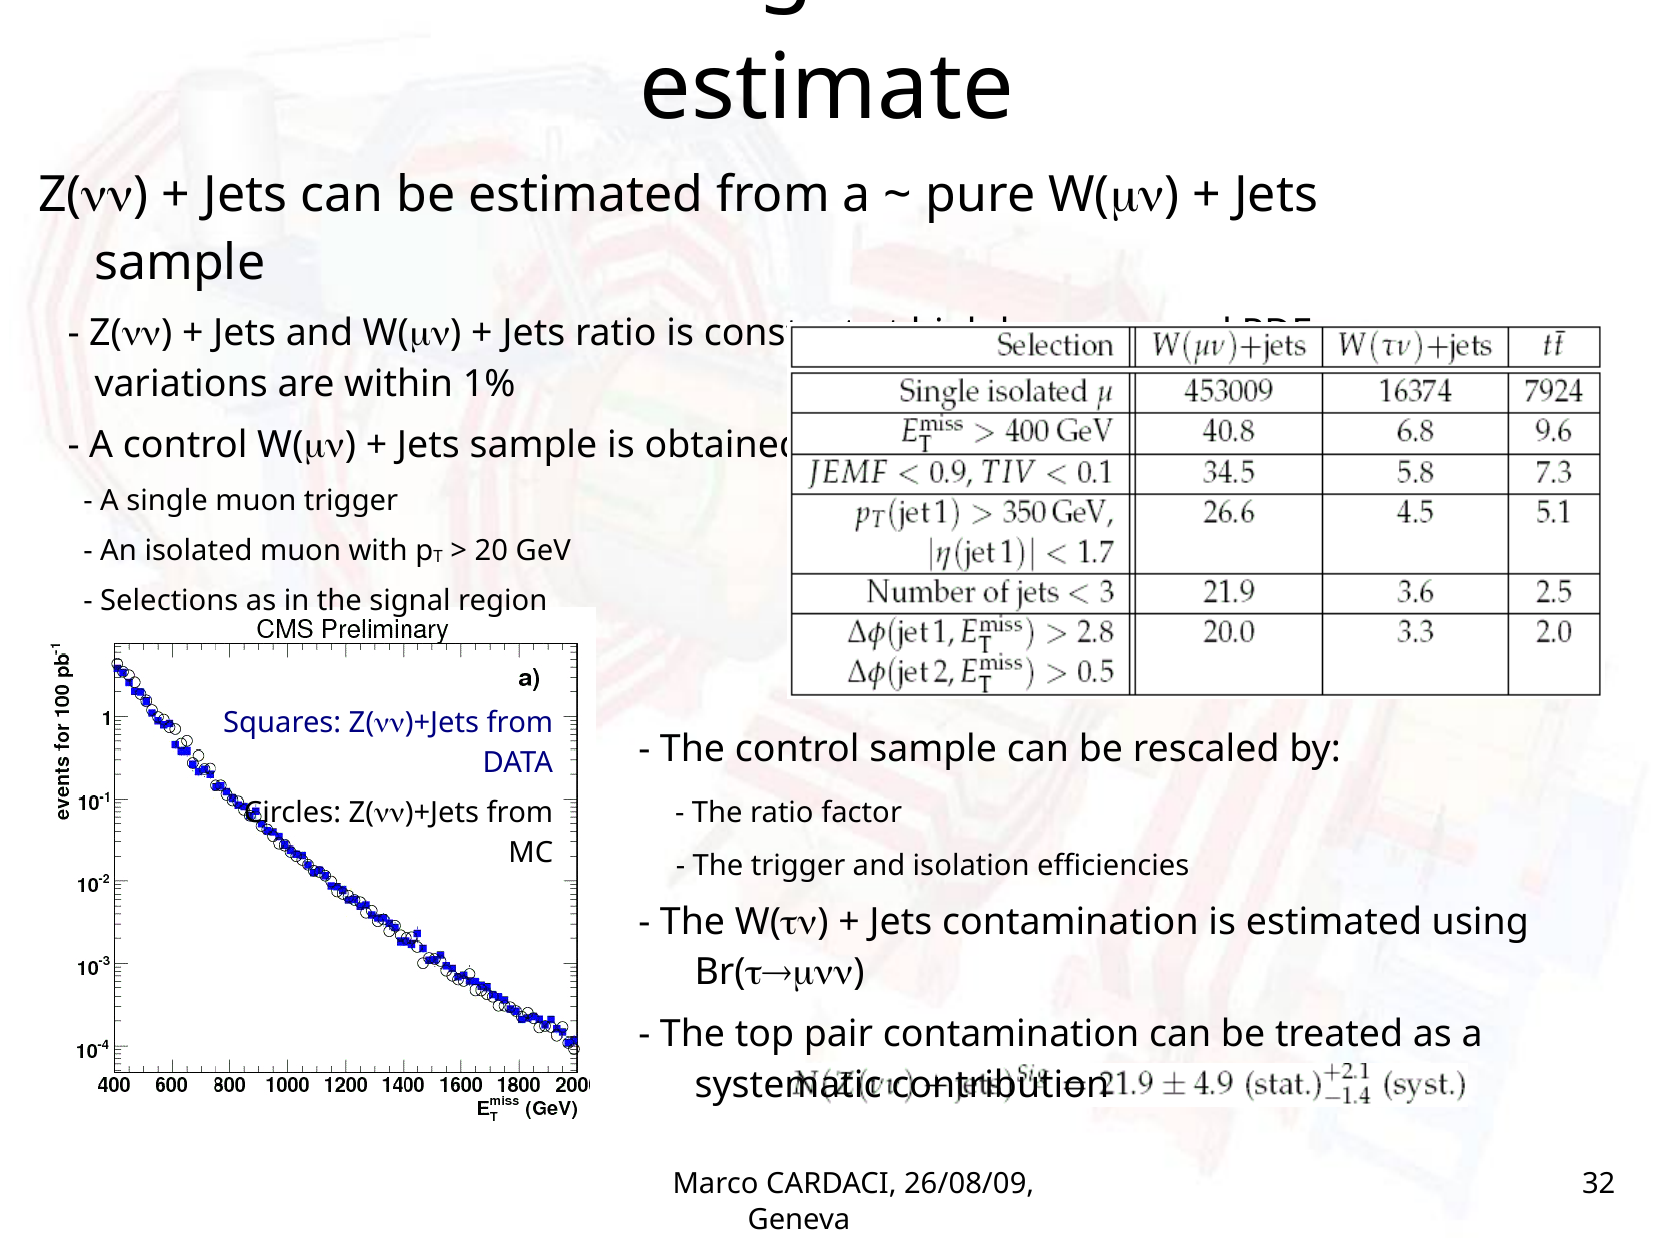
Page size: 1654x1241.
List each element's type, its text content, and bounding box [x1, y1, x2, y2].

text_box 32 [1567, 1157, 1643, 1213]
text_box Squares: Z()+Jets from DATA Circles: Z()+Jets from MC [181, 693, 569, 807]
text_box Z() + Jets can be estimated from a ~ pure W() + Jets sample - Z() + Jets and W() + Jets ratio is constant at high boson pT and PDF variations are within 1% - A control W() + Jets sample is obtained asking: - A single muon trigger - An isolated muon with pT > 20 GeV - Selections as in the signal region [23, 150, 1463, 587]
text_box Marco CARDACI, 26/08/09, Geneva [657, 1157, 1078, 1213]
title Irreducible background data driven estimate [0, 0, 1654, 154]
text_box - The control sample can be rescaled by: - The ratio factor - The trigger and isolation efficiencies - The W() + Jets contamination is estimated using Br() - The top pair contamination can be treated as a systematic contribution [623, 713, 1637, 1187]
picture [9, 154, 1654, 1238]
